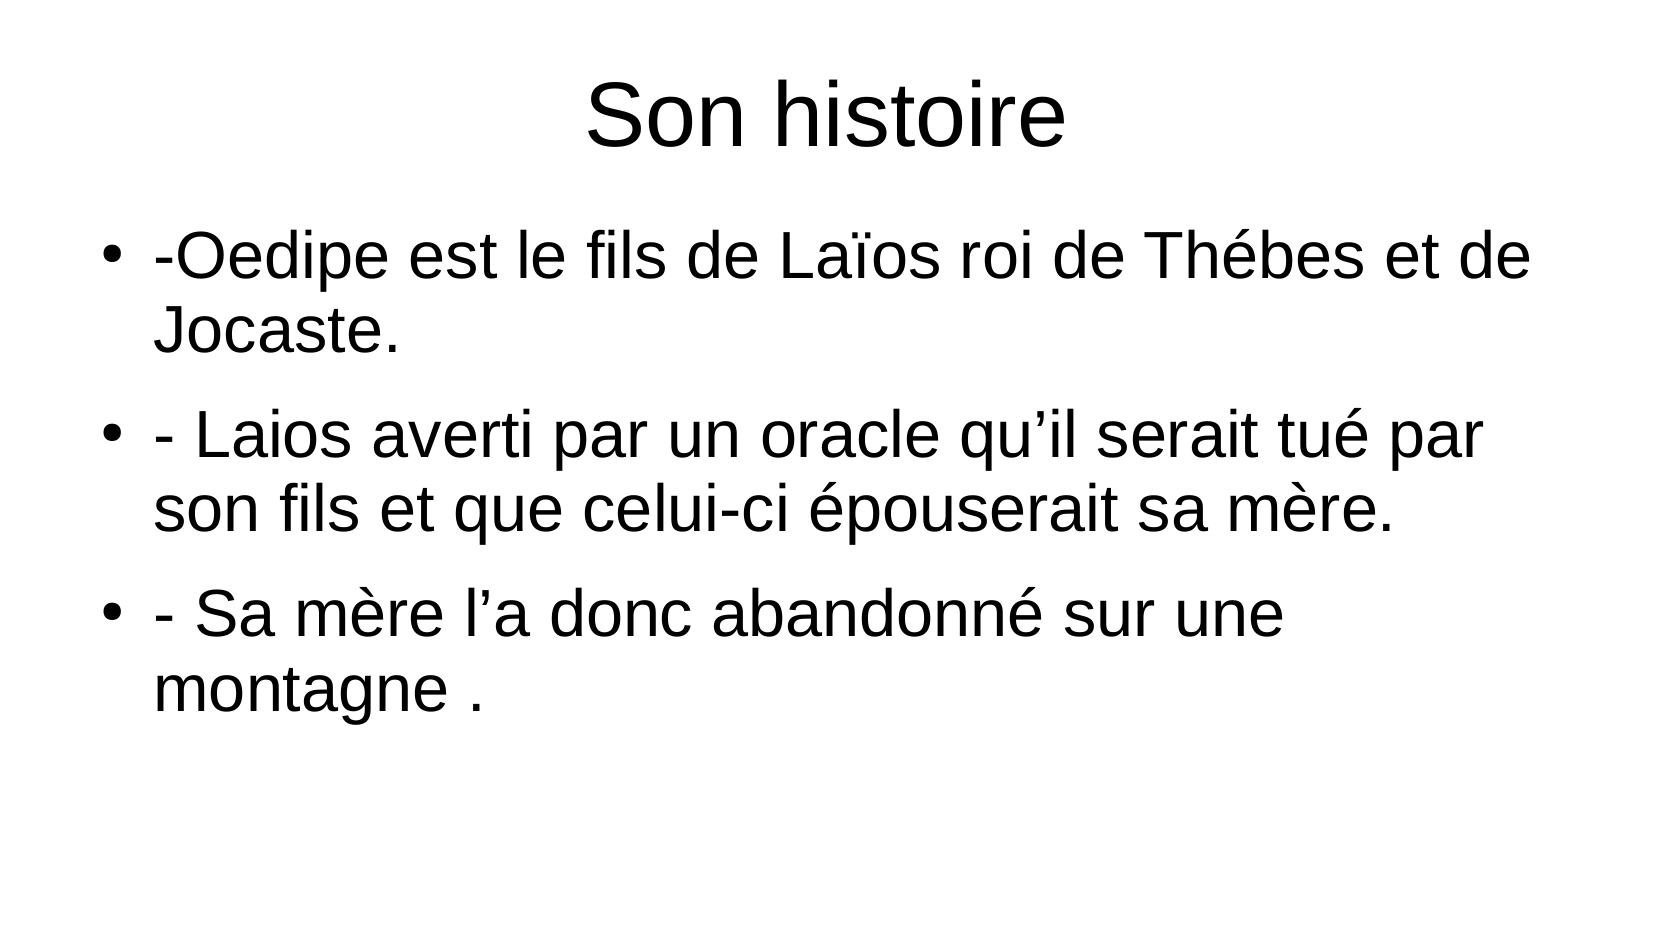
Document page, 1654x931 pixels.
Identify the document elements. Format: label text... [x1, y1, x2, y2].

list -Oedipe est le fils de Laïos roi de Thébes et de Jocaste. - Laios averti par un oracle qu’il serait tué par son fils et que celui-ci épouserait sa mère. - Sa mère l’a donc abandonné sur une montagne . [82, 217, 1571, 758]
title Son histoire [82, 37, 1571, 193]
